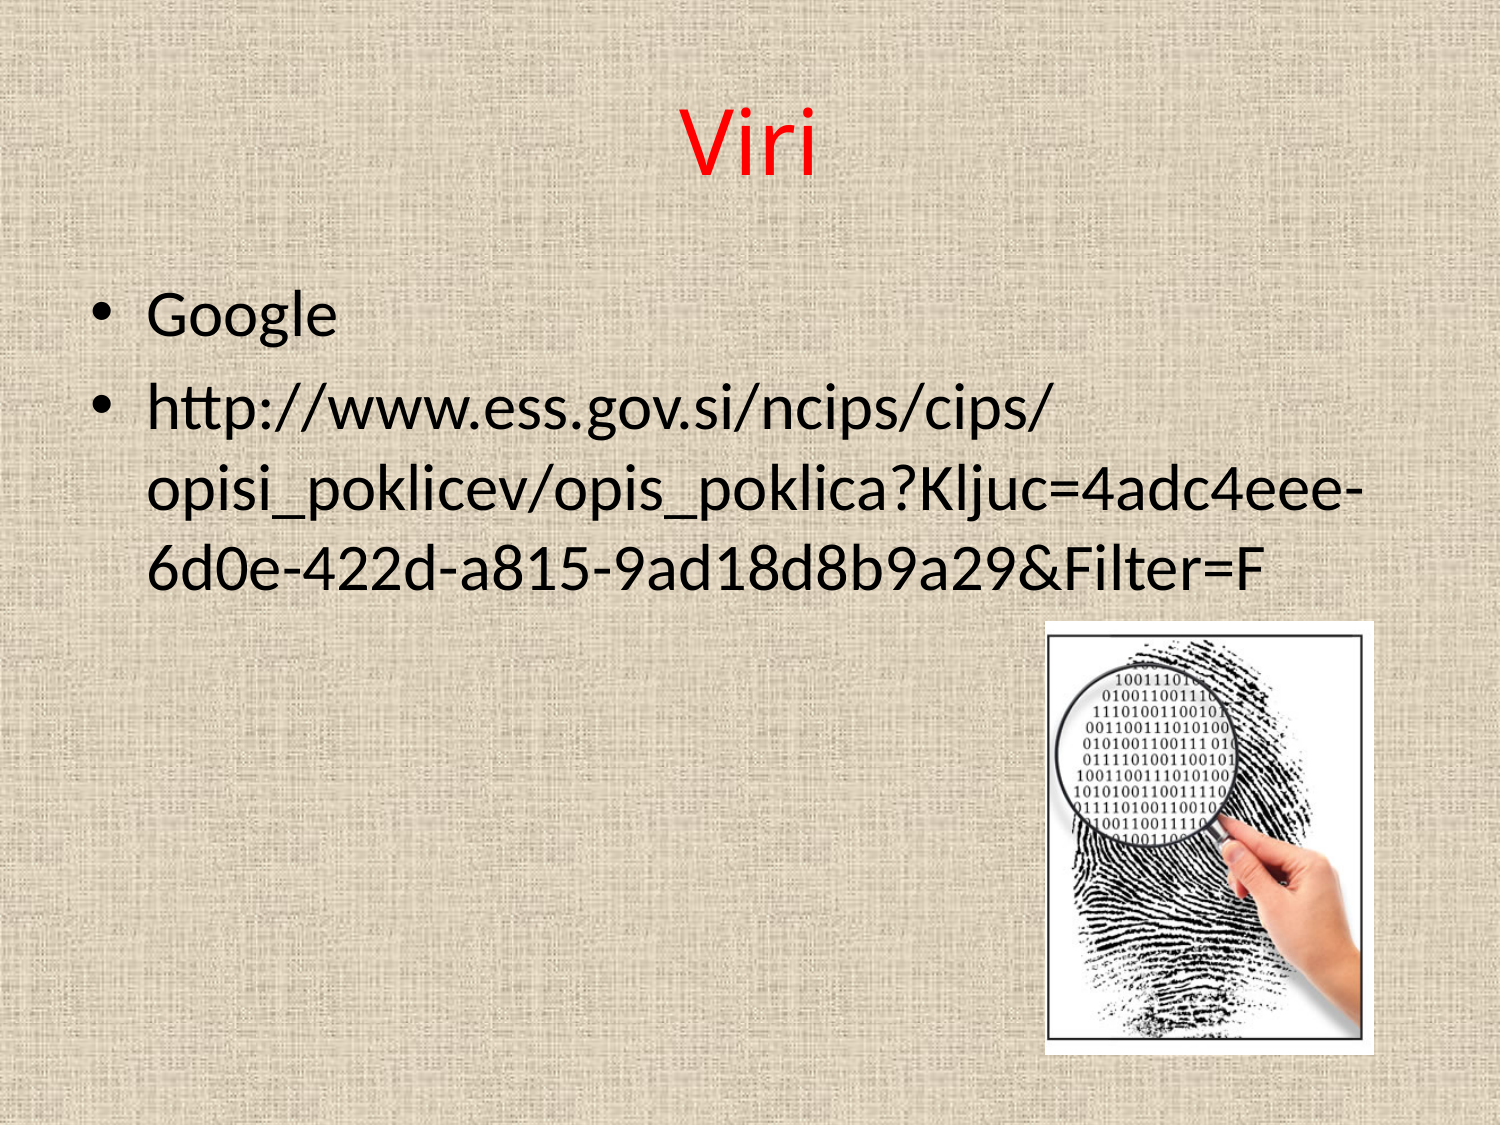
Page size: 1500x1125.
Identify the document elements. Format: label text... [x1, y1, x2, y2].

picture [0, 0, 1500, 1125]
title Viri [75, 45, 1425, 233]
list Google http://www.ess.gov.si/ncips/cips/opisi_poklicev/opis_poklica?Kljuc=4adc4eee-6d0e-422d-a815-9ad18d8b9a29&Filter=F [75, 262, 1425, 1005]
